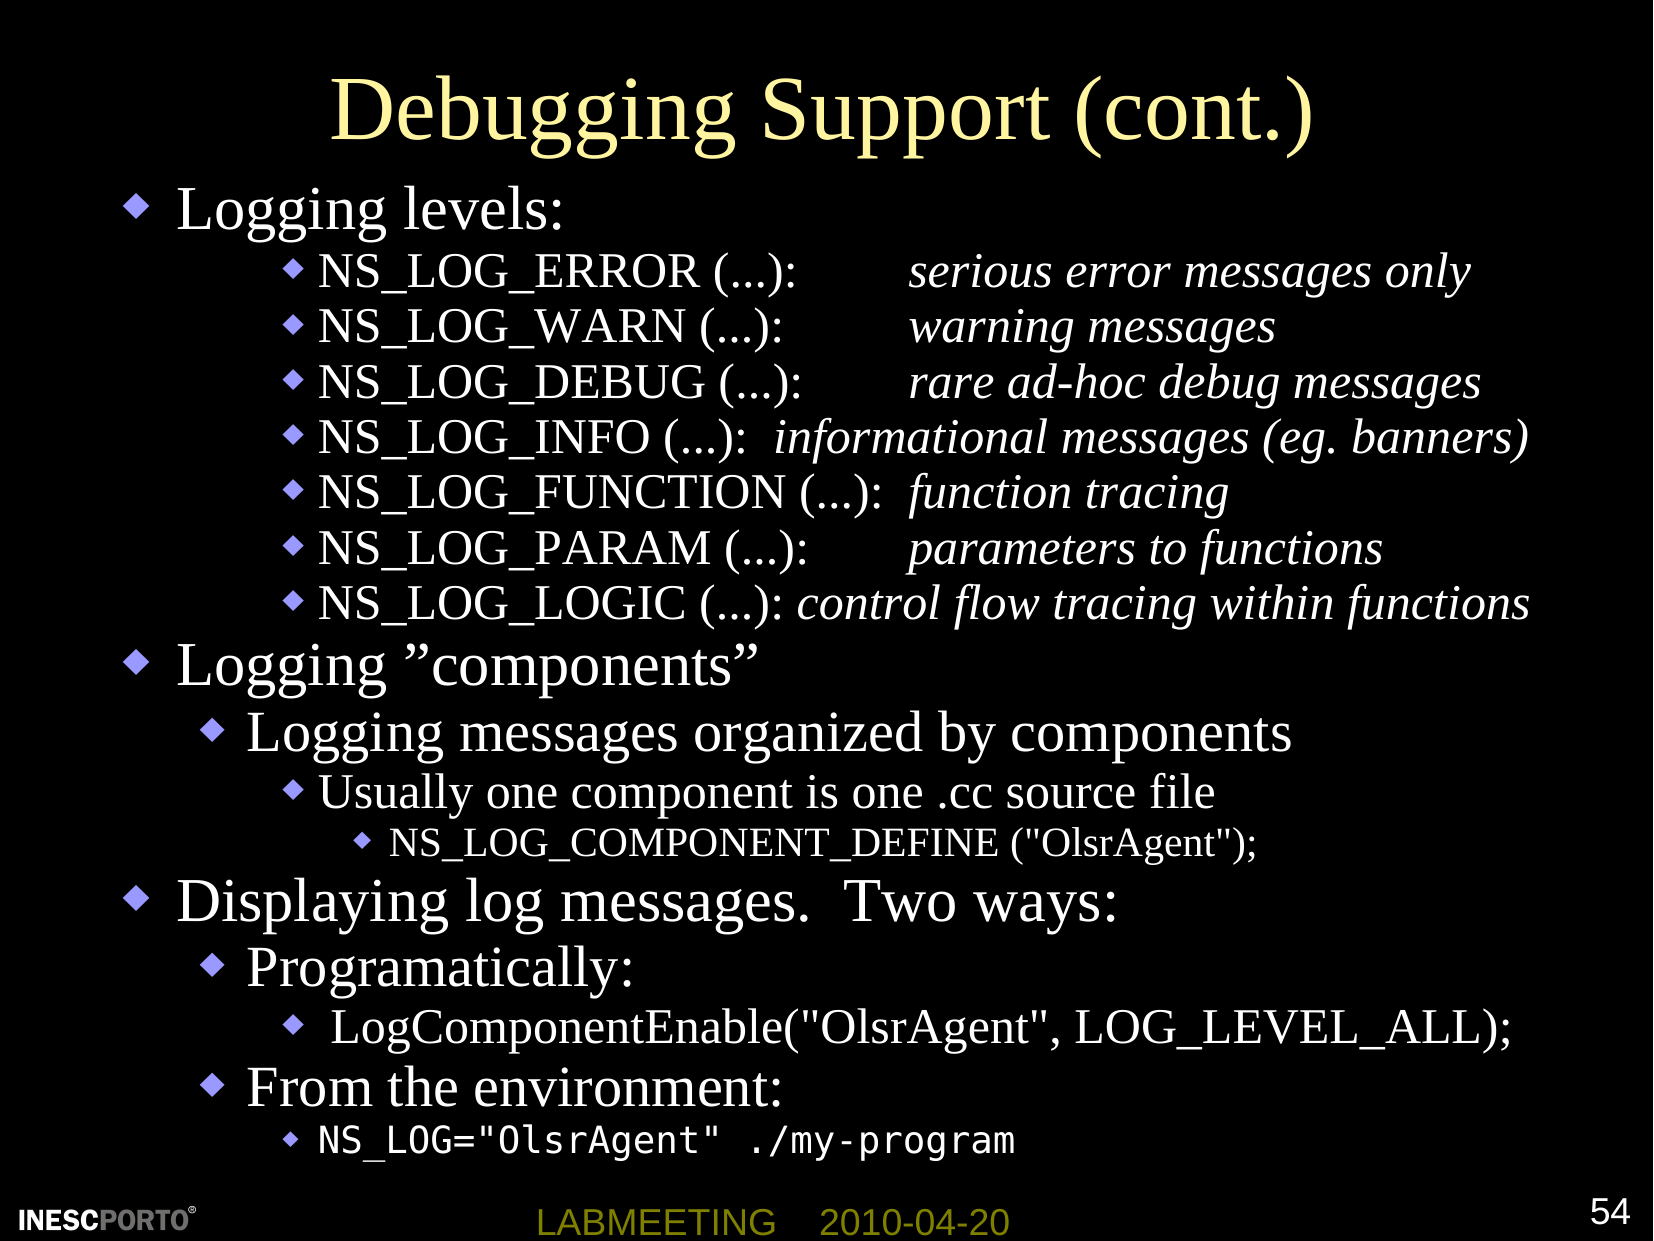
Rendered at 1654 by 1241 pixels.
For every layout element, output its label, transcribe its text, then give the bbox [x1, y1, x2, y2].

picture [9, 1181, 201, 1241]
title Debugging Support (cont.) [40, 8, 1607, 209]
list Logging levels: NS_LOG_ERROR (...): serious error messages only NS_LOG_WARN (...): warning messages NS_LOG_DEBUG (...): rare ad-hoc debug messages NS_LOG_INFO (...): informational messages (eg. banners) NS_LOG_FUNCTION (...): function tracing NS_LOG_PARAM (...): parameters to functions NS_LOG_LOGIC (...): control flow tracing within functions Logging ”components” Logging messages organized by components Usually one component is one .cc source file NS_LOG_COMPONENT_DEFINE ("OlsrAgent"); Displaying log messages. Two ways: Programatically: LogComponentEnable("OlsrAgent", LOG_LEVEL_ALL); From the environment: NS_LOG="OlsrAgent" ./my-program [105, 173, 1552, 1163]
